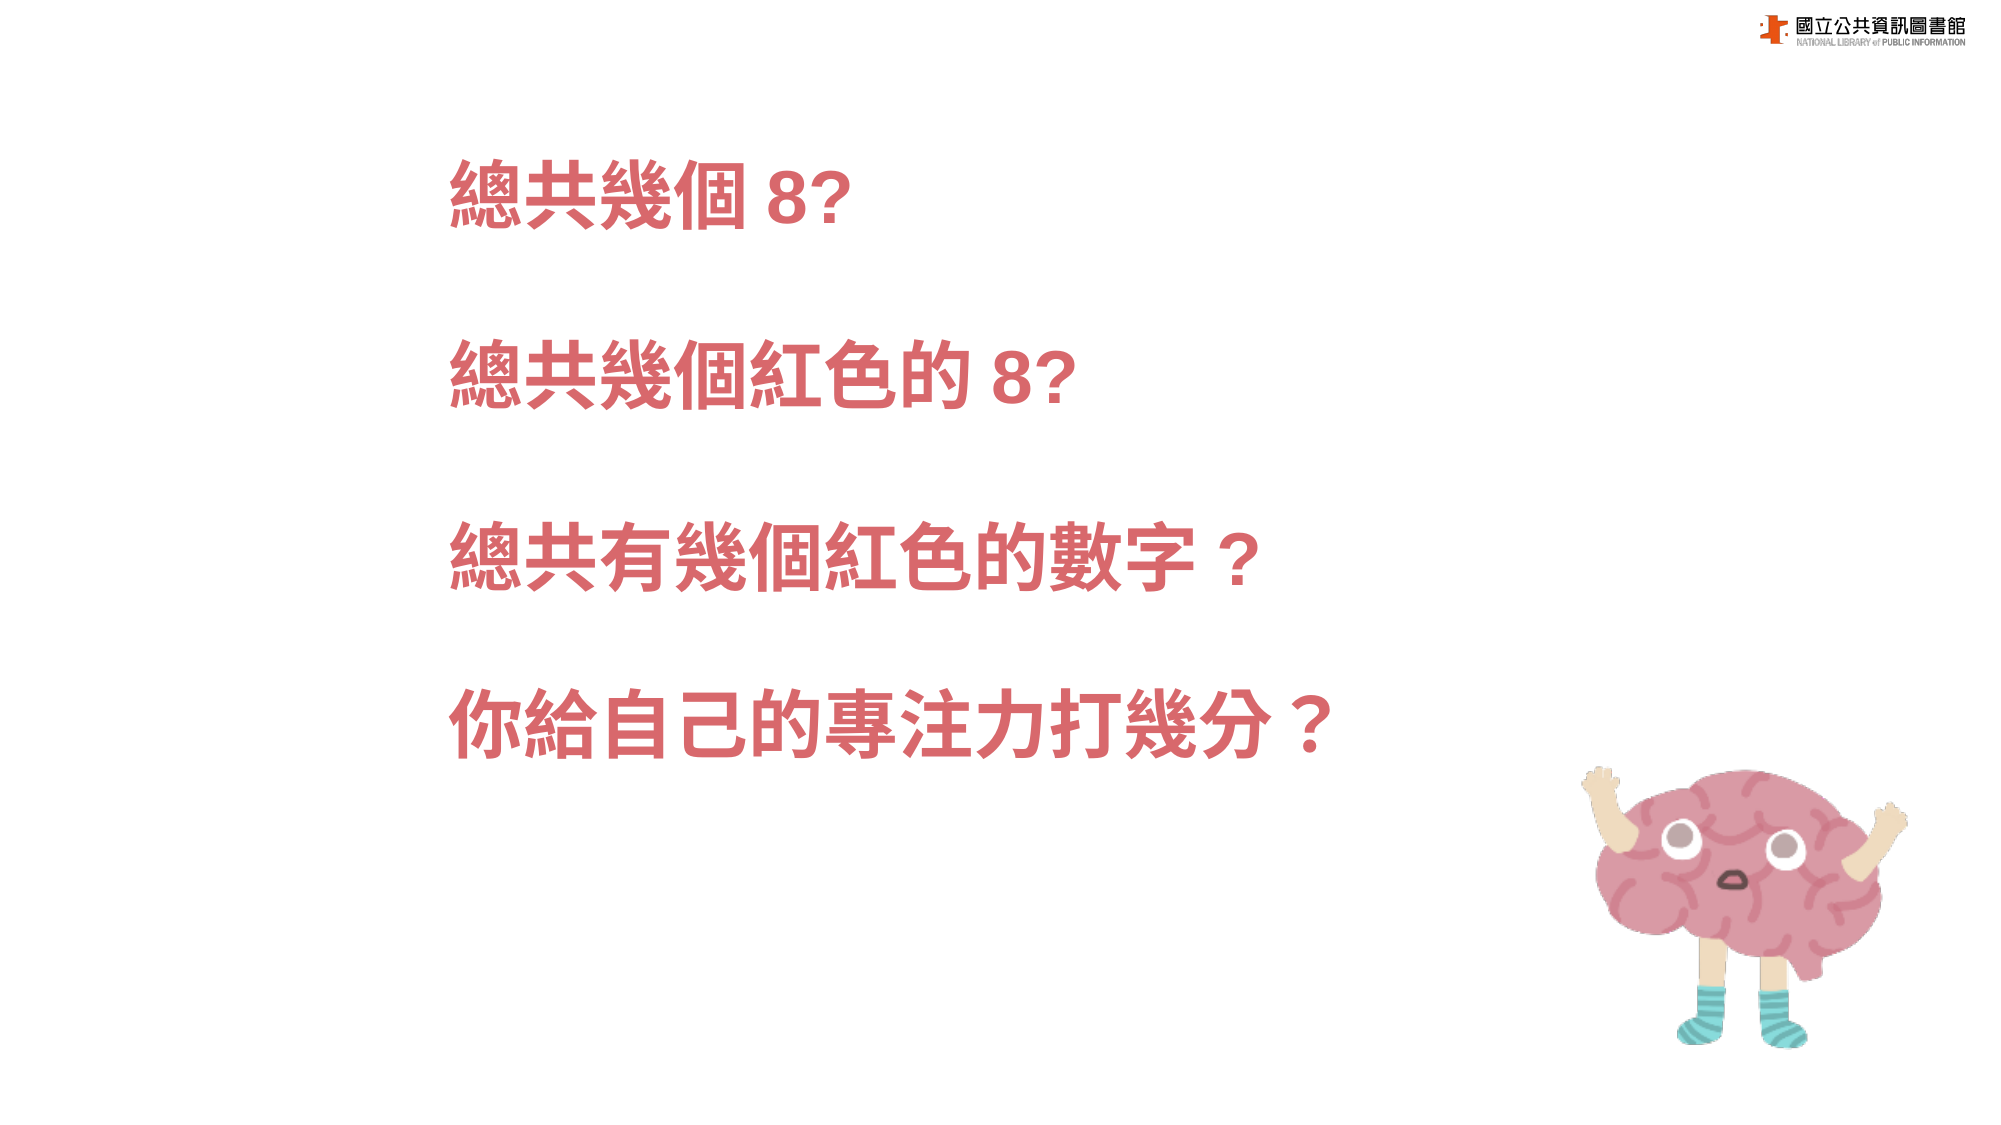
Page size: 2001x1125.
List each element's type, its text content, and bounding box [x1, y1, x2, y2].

text_box 總共幾個8? [434, 141, 869, 246]
text_box 總共有幾個紅色的數字? [434, 502, 1277, 608]
picture [1569, 738, 1909, 1060]
text_box 總共幾個紅色的8? [434, 322, 1094, 427]
text_box 你給自己的專注力打幾分？ [434, 670, 1364, 775]
